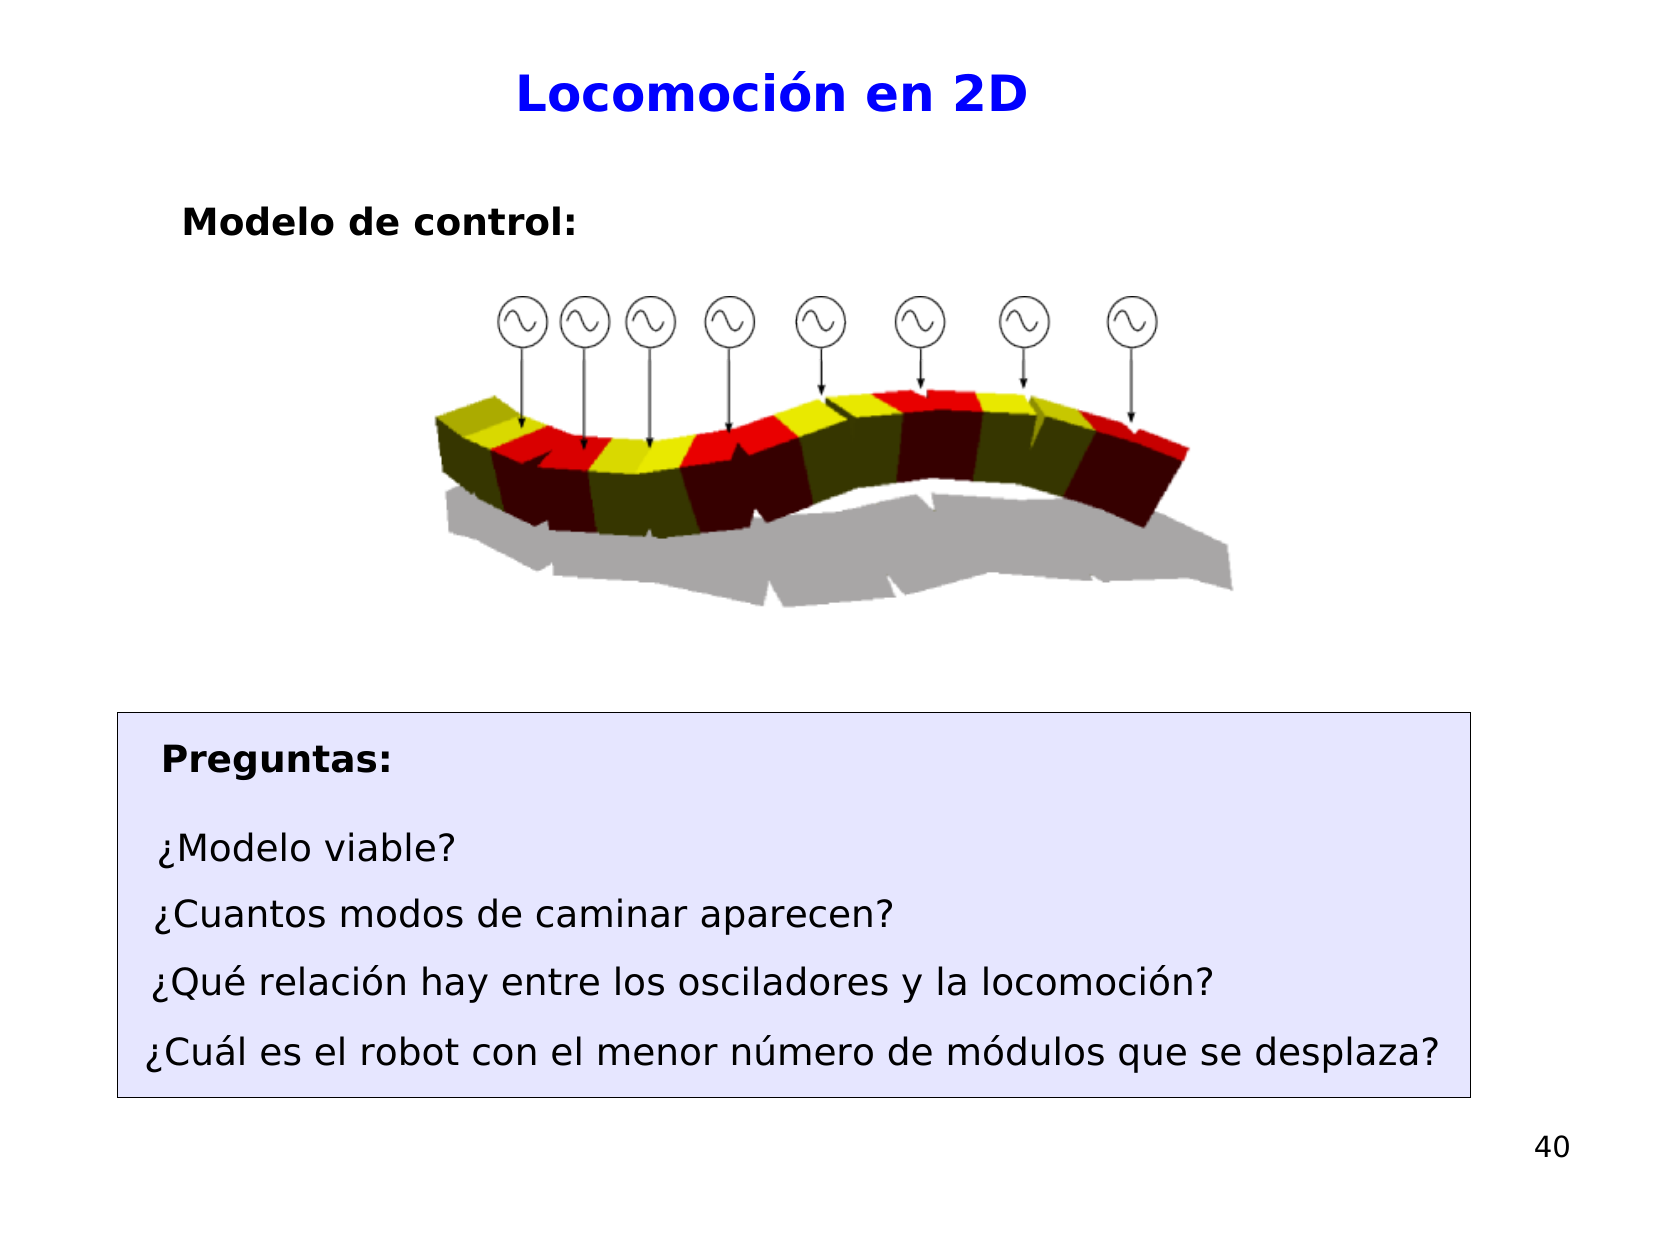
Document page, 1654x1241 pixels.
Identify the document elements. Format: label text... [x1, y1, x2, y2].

text_box ¿Cuantos modos de caminar aparecen? [138, 885, 911, 944]
text_box Locomoción en 2D [500, 57, 1045, 131]
text_box [117, 712, 1471, 1098]
picture [405, 296, 1259, 630]
text_box Modelo de control: [166, 193, 593, 252]
text_box ¿Cuál es el robot con el menor número de módulos que se desplaza? [129, 1022, 1457, 1082]
text_box ¿Qué relación hay entre los osciladores y la locomoción? [135, 953, 1232, 1012]
text_box Preguntas: [146, 729, 409, 789]
text_box ¿Modelo viable? [129, 819, 472, 878]
